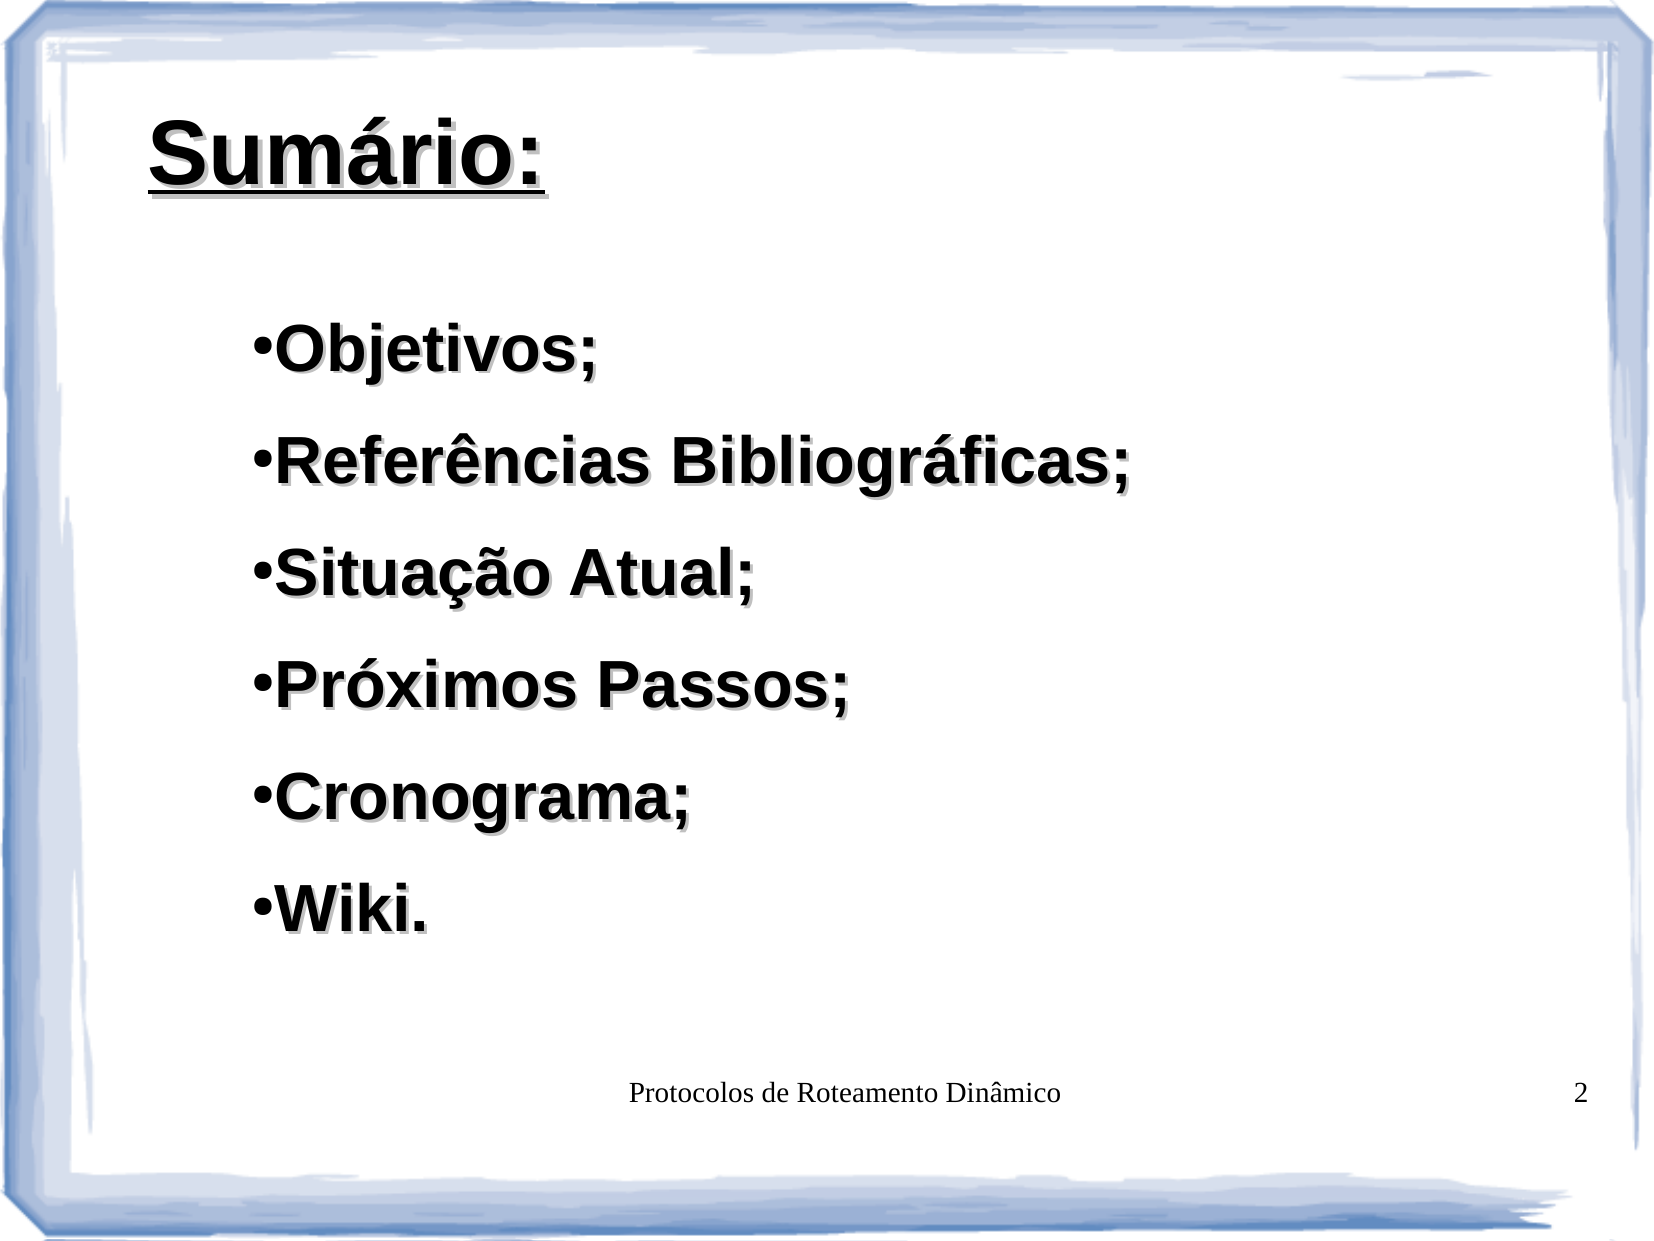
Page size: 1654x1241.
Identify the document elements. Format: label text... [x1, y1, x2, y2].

title Sumário: [147, 49, 1571, 257]
text_box Objetivos; Referências Bibliográficas; Situação Atual; Próximos Passos; Cronograma; Wiki. [236, 265, 1477, 945]
picture [0, 0, 1654, 1241]
